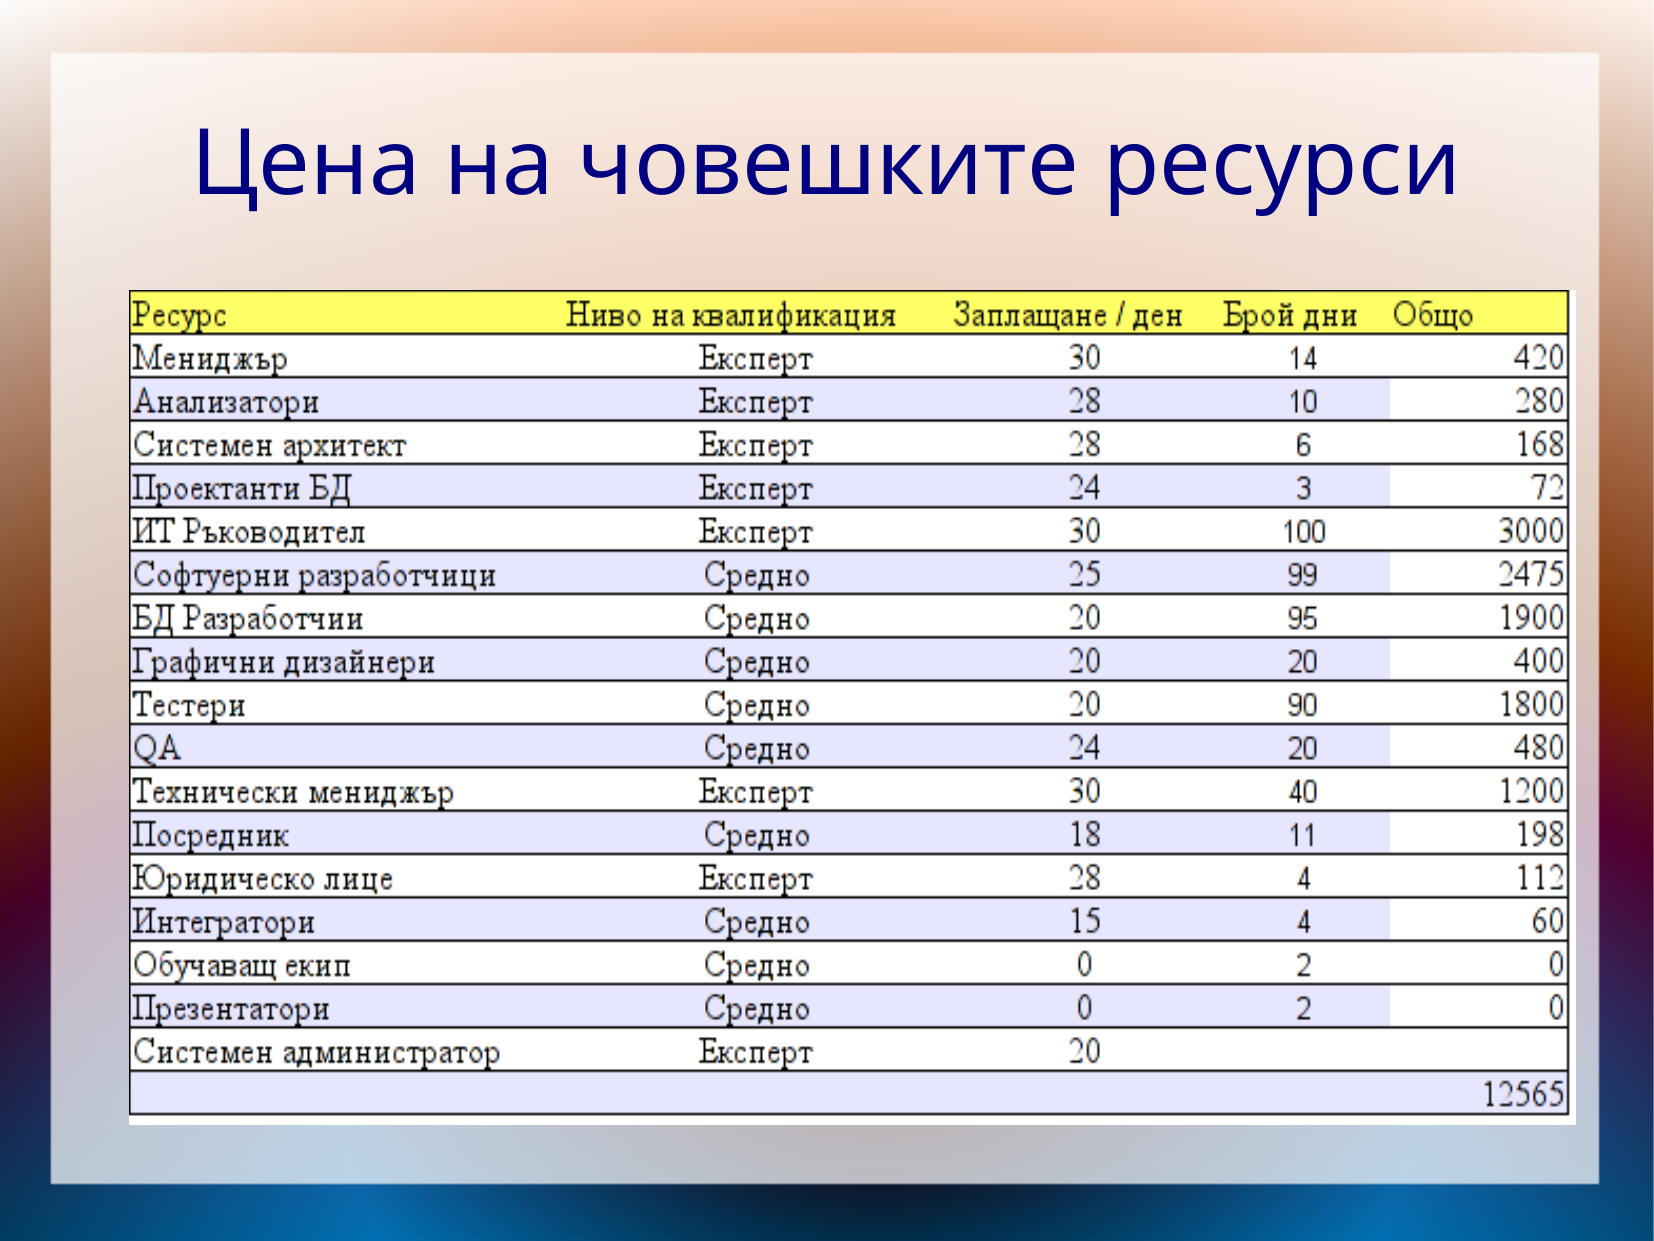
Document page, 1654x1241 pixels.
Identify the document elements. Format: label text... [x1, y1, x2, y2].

title Цена на човешките ресурси [82, 55, 1571, 263]
picture [0, 0, 1654, 1241]
